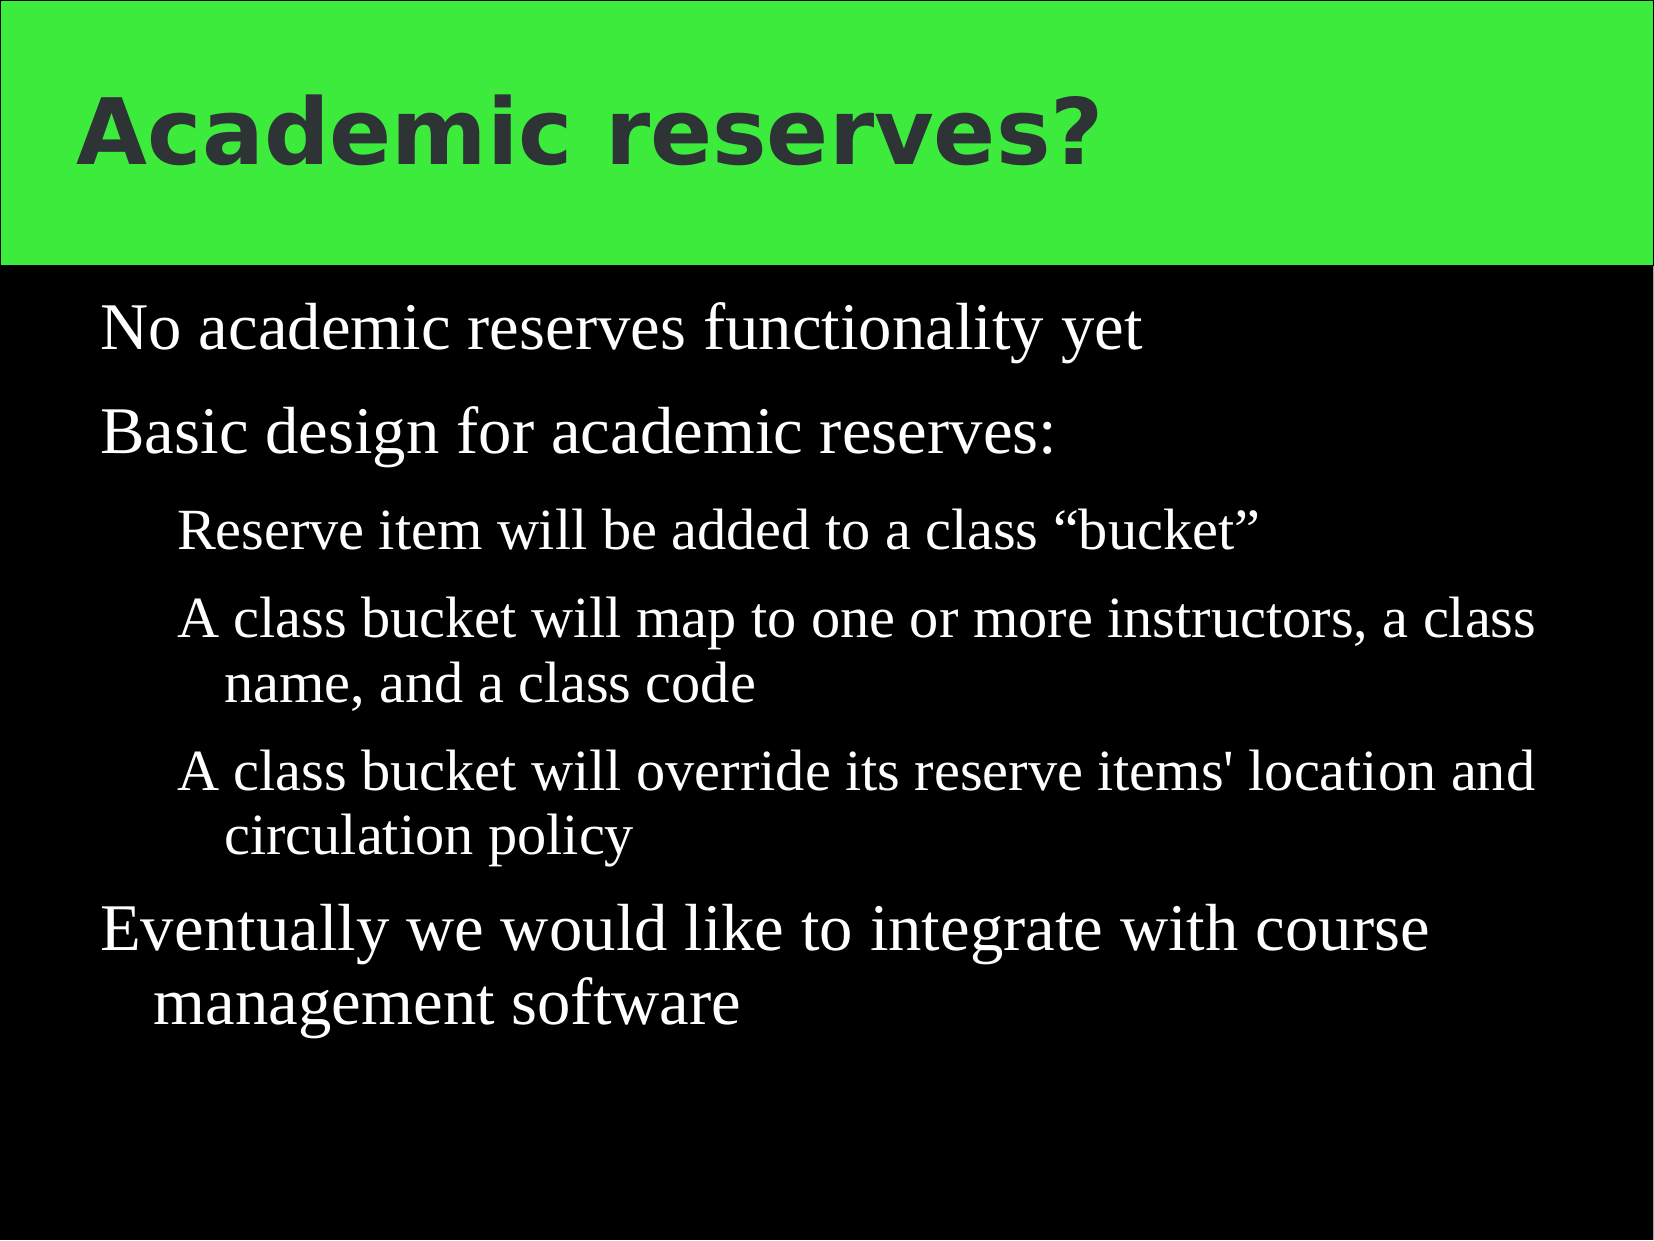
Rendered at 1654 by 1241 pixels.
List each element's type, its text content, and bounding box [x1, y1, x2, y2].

title Academic reserves? [76, 29, 1565, 237]
list No academic reserves functionality yet Basic design for academic reserves: Reserve item will be added to a class “bucket” A class bucket will map to one or more instructors, a class name, and a class code A class bucket will override its reserve items' location and circulation policy Eventually we would like to integrate with course management software [82, 290, 1571, 1193]
